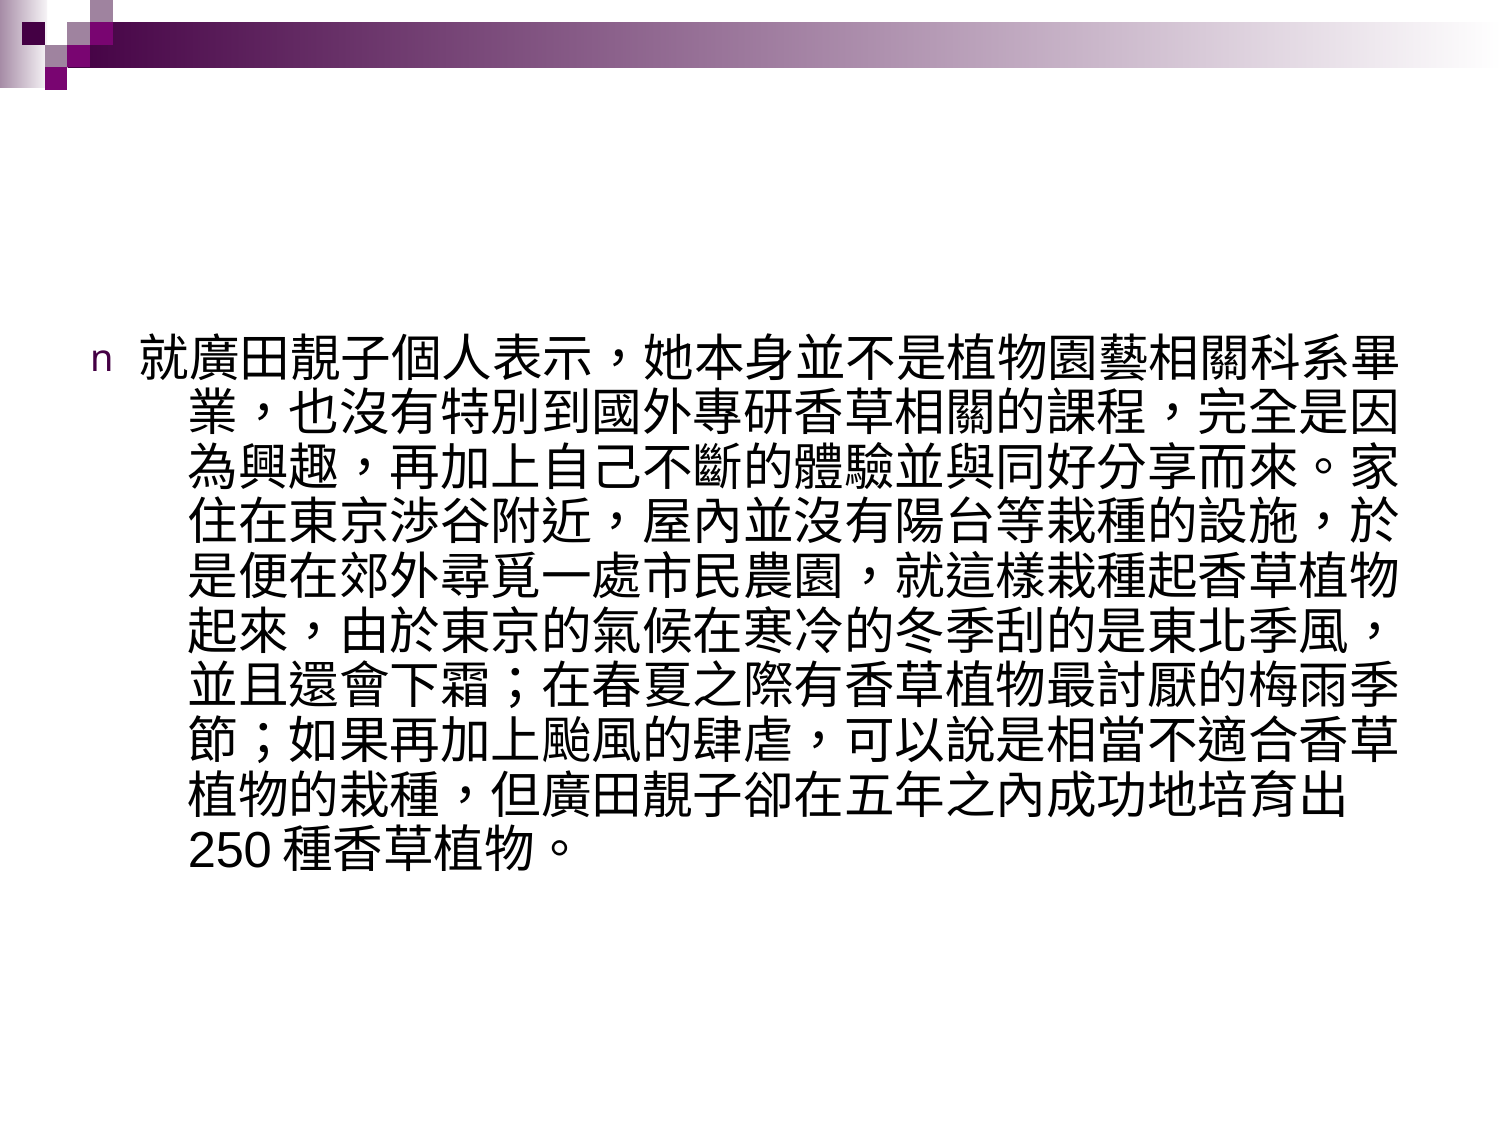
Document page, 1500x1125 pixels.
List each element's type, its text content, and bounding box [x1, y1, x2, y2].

list 就廣田靚子個人表示，她本身並不是植物園藝相關科系畢業，也沒有特別到國外專研香草相關的課程，完全是因為興趣，再加上自己不斷的體驗並與同好分享而來。家住在東京渉谷附近，屋內並沒有陽台等栽種的設施，於是便在郊外尋覓一處市民農園，就這樣栽種起香草植物起來，由於東京的氣候在寒冷的冬季刮的是東北季風，並且還會下霜；在春夏之際有香草植物最討厭的梅雨季節；如果再加上颱風的肆虐，可以說是相當不適合香草植物的栽種，但廣田靚子卻在五年之內成功地培育出250種香草植物。 [75, 324, 1426, 963]
